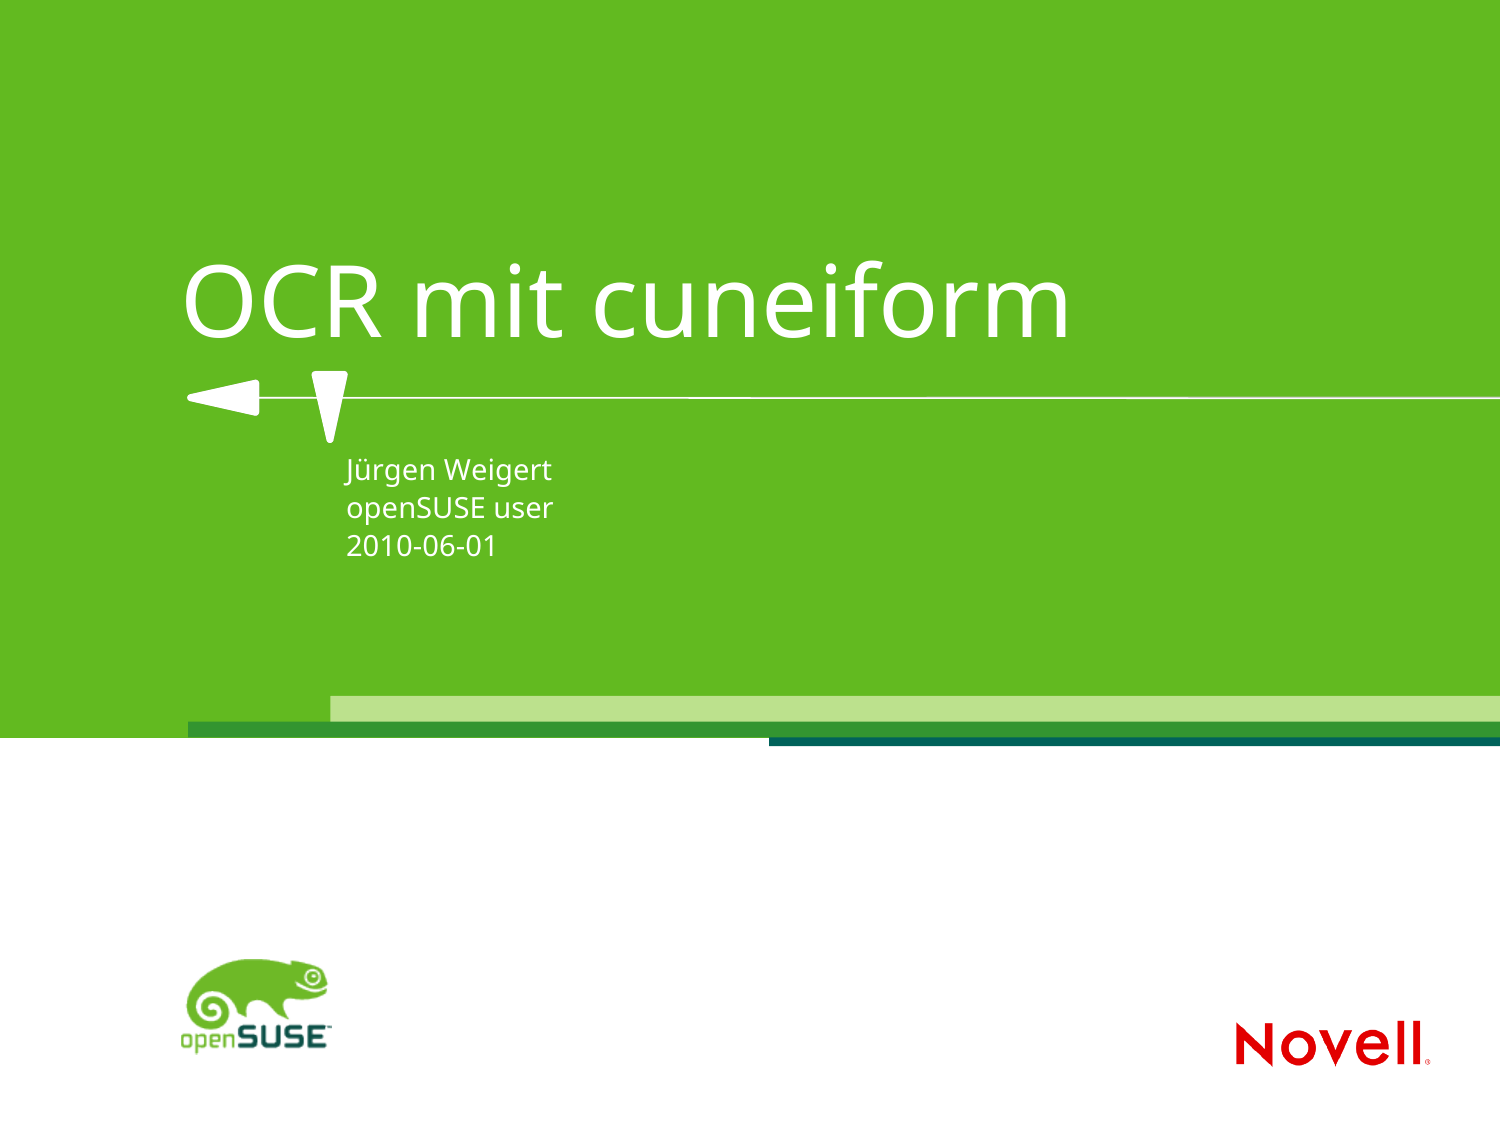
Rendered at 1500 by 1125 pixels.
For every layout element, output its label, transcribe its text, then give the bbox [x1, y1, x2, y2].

picture [1227, 1013, 1438, 1074]
title OCR mit cuneiform [165, 110, 1426, 361]
list Jürgen Weigert openSUSE user 2010-06-01 [346, 410, 863, 542]
picture [181, 959, 332, 1055]
